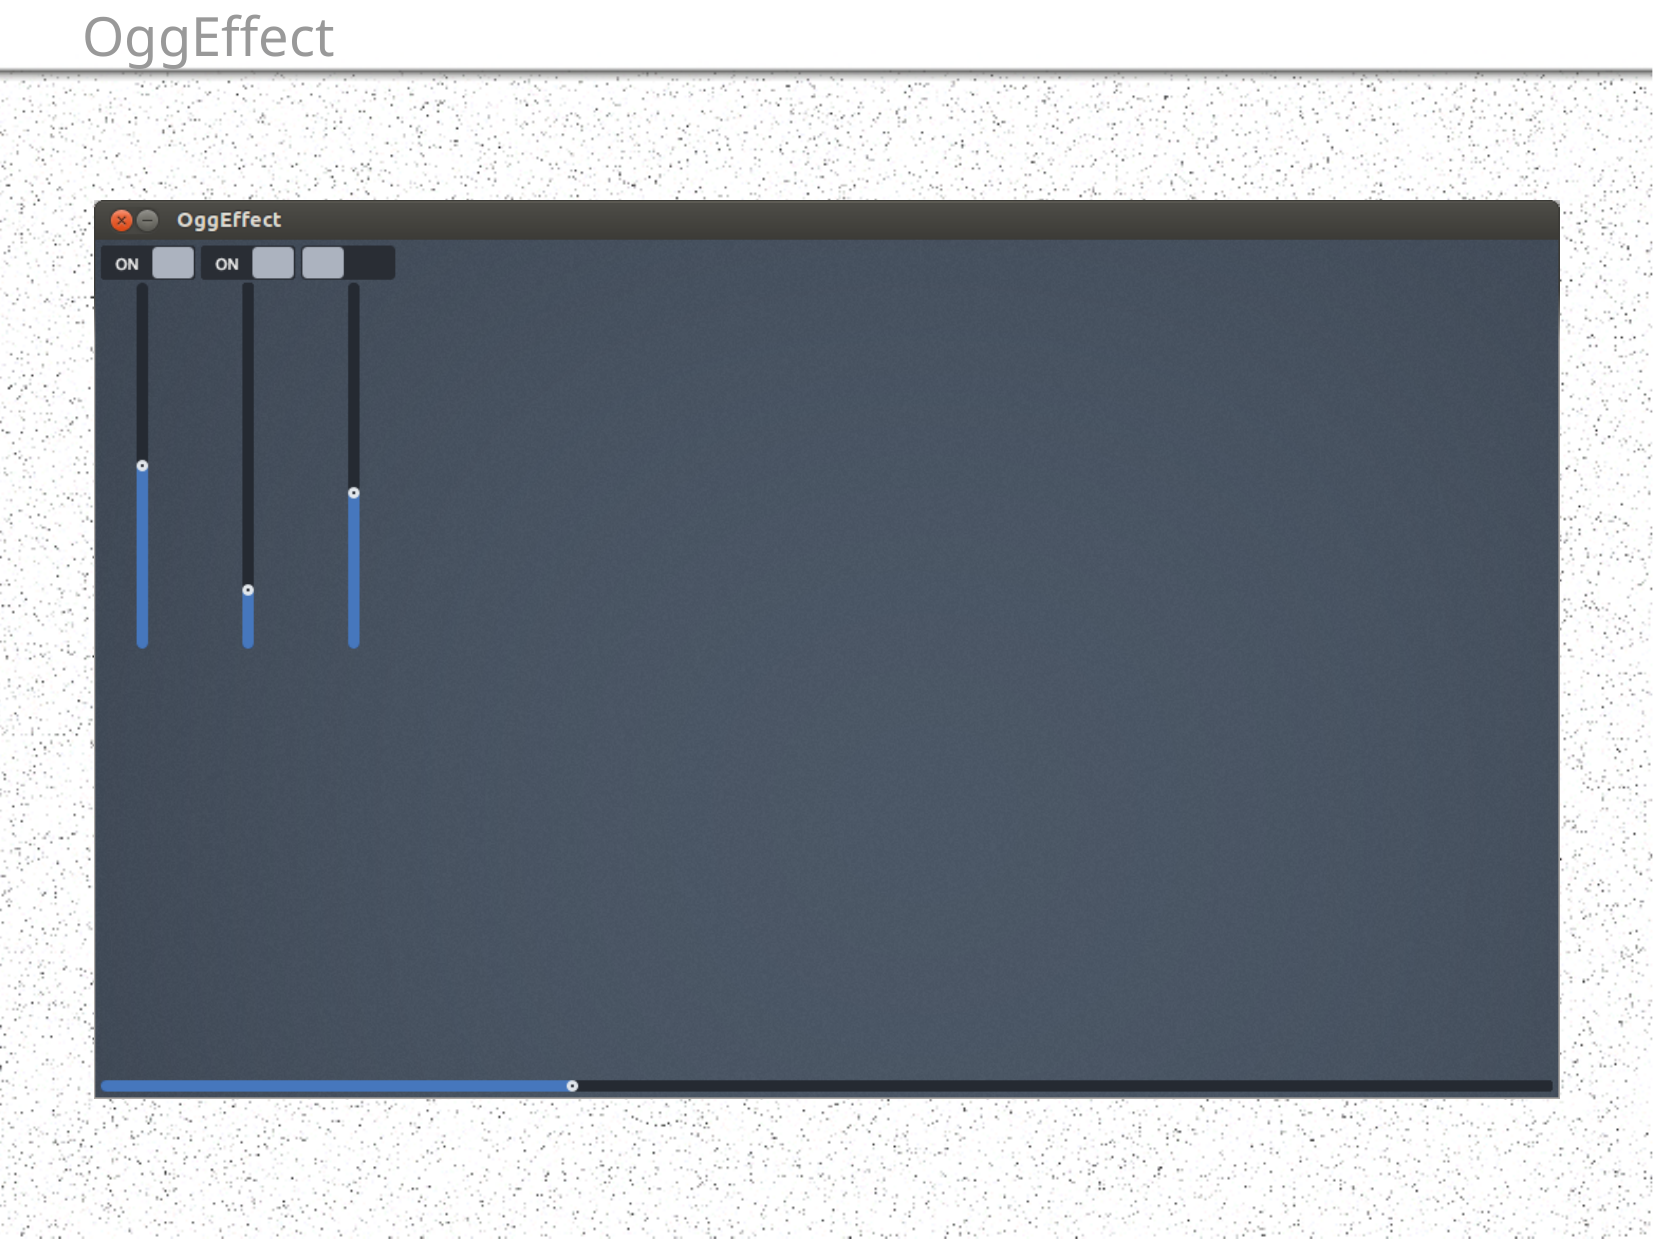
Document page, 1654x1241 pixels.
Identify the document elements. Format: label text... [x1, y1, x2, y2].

title OggEffect [82, 0, 1524, 71]
picture [0, 0, 1653, 1239]
